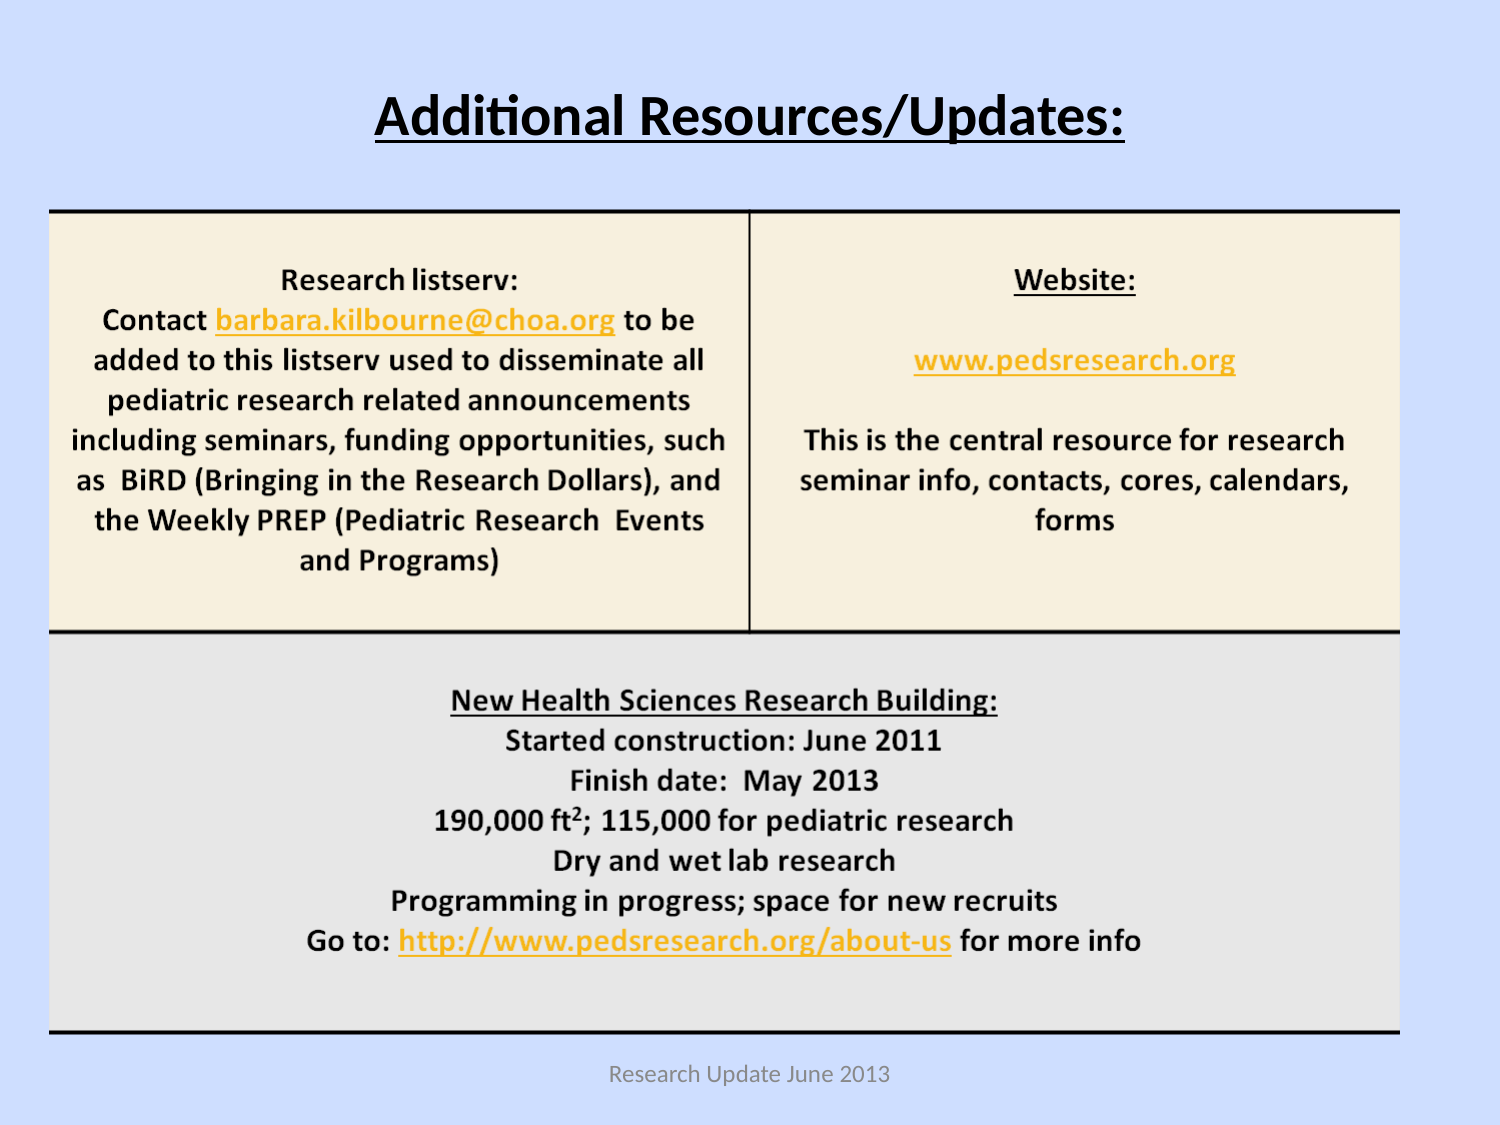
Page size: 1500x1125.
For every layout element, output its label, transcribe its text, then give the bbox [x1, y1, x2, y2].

title Additional Resources/Updates: [75, 50, 1426, 176]
picture [37, 201, 1412, 1046]
text_box Research Update June 2013 [512, 1042, 988, 1103]
